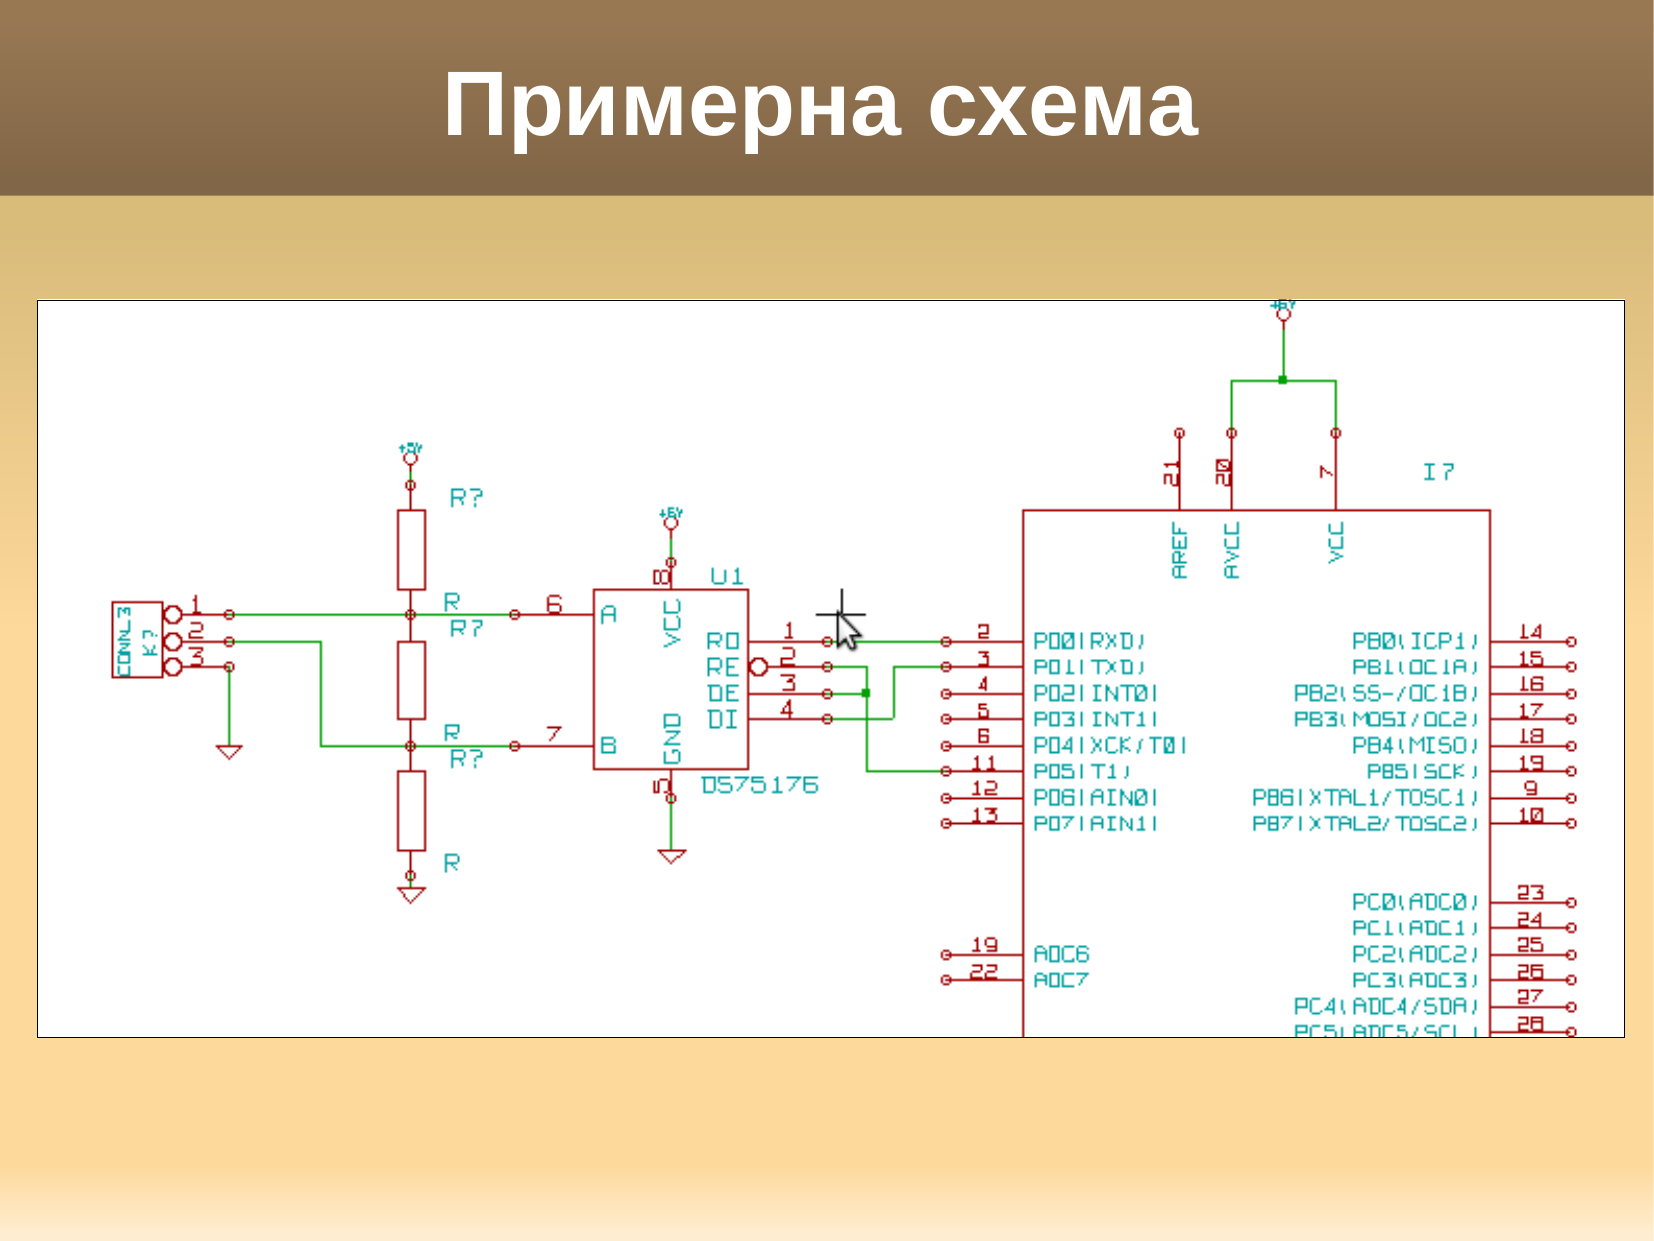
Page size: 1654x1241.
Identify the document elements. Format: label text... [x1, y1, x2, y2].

picture [0, 0, 1654, 1241]
title Примерна схема [76, 0, 1565, 208]
